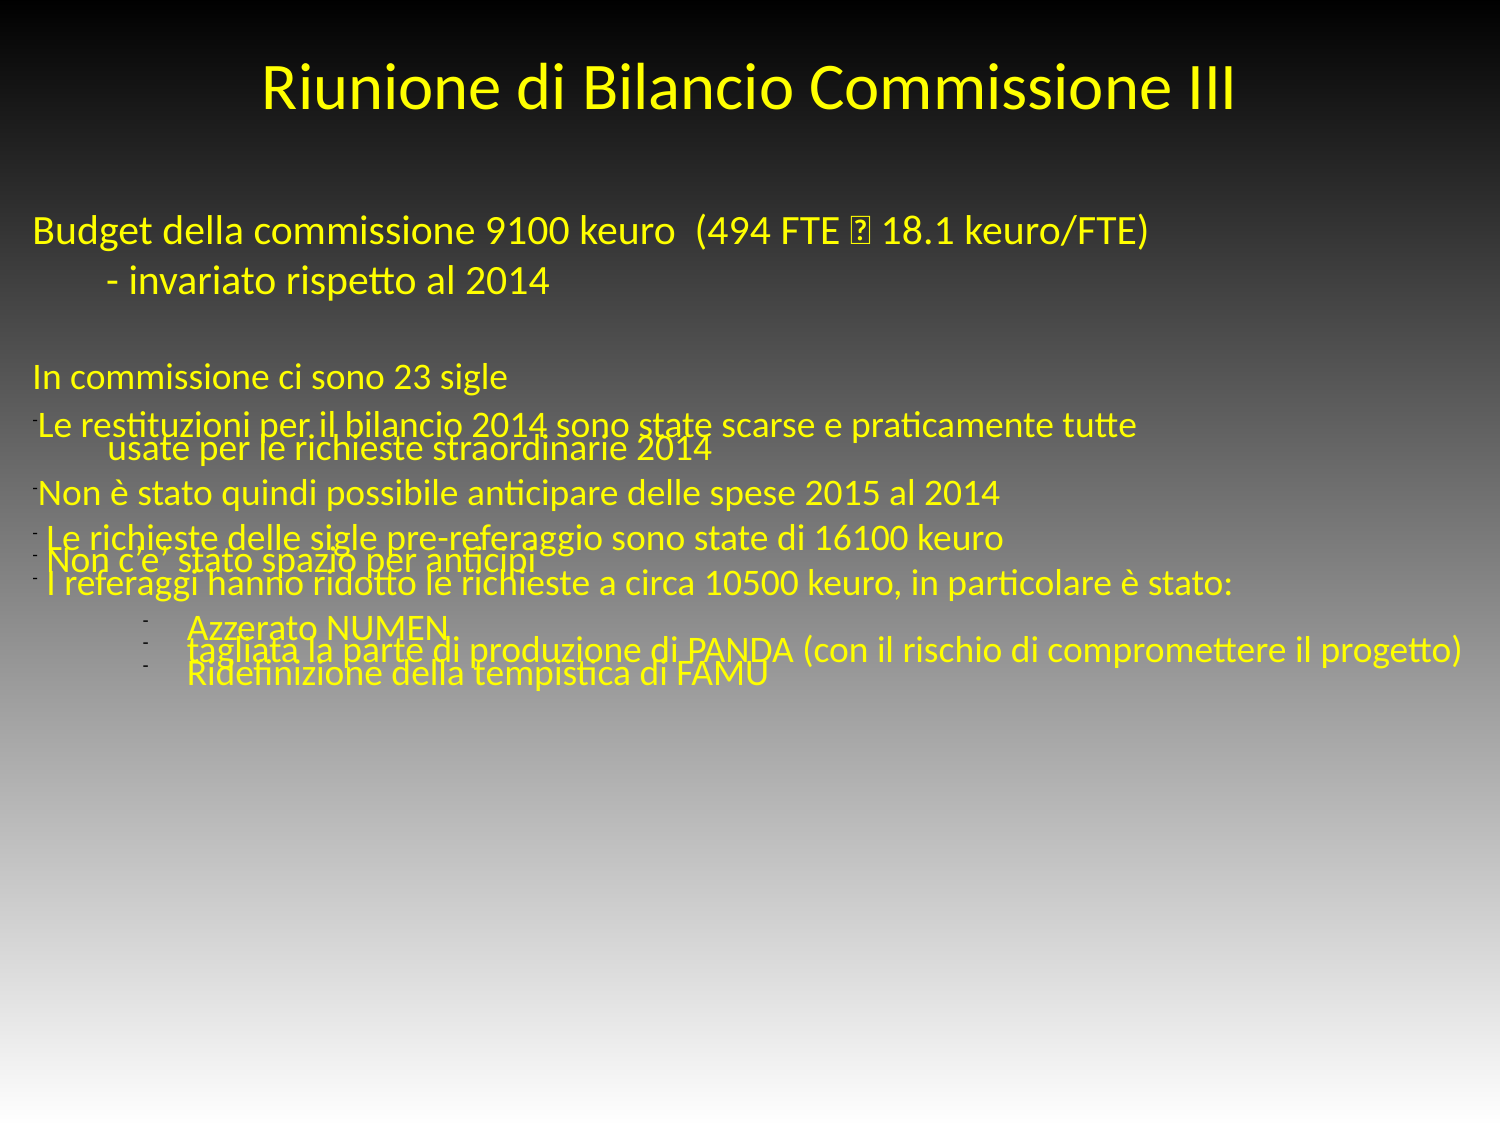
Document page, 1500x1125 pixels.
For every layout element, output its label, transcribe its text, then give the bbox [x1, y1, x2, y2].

text_box Riunione di Bilancio Commissione III Budget della commissione 9100 keuro (494 FTE  18.1 keuro/FTE) - invariato rispetto al 2014 In commissione ci sono 23 sigle Le restituzioni per il bilancio 2014 sono state scarse e praticamente tutte usate per le richieste straordinarie 2014 Non è stato quindi possibile anticipare delle spese 2015 al 2014 Le richieste delle sigle pre-referaggio sono state di 16100 keuro Non c’e’ stato spazio per anticipi I referaggi hanno ridotto le richieste a circa 10500 keuro, in particolare è stato: Azzerato NUMEN tagliata la parte di produzione di PANDA (con il rischio di compromettere il progetto) Ridefinizione della tempistica di FAMU [17, 35, 1483, 720]
